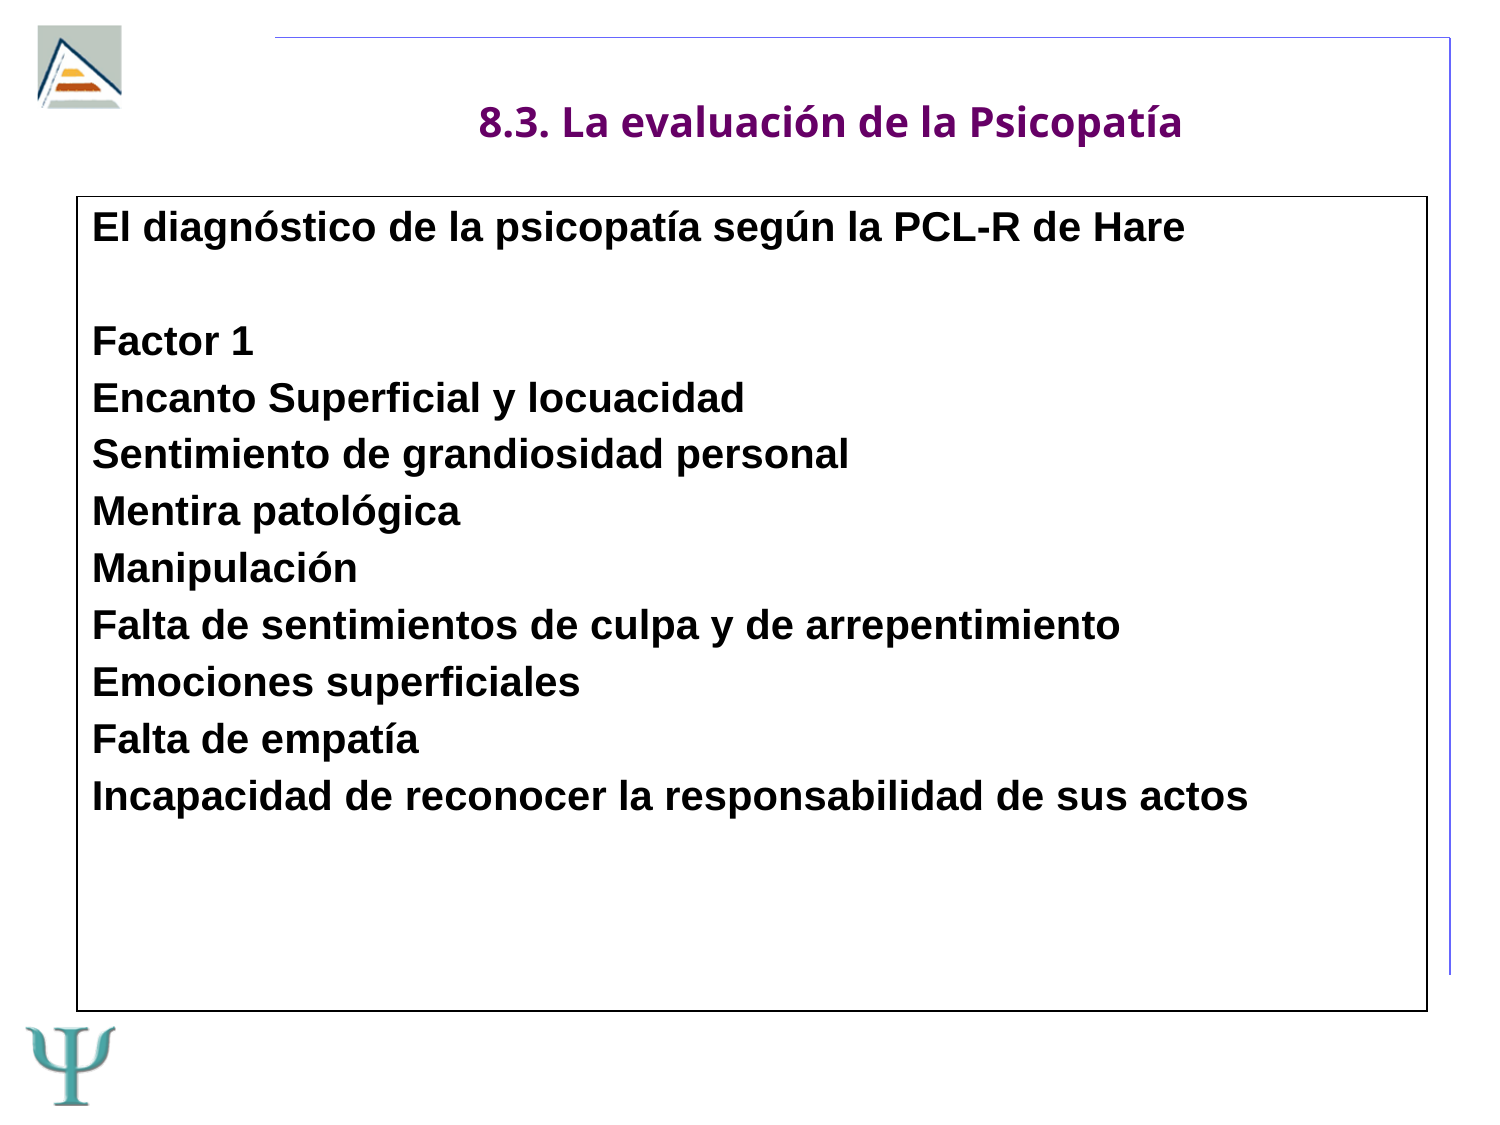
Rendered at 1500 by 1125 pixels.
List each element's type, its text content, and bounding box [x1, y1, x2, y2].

picture [24, 1024, 116, 1106]
picture [37, 24, 122, 109]
list El diagnóstico de la psicopatía según la PCL-R de Hare Factor 1 Encanto Superficial y locuacidad Sentimiento de grandiosidad personal Mentira patológica Manipulación Falta de sentimientos de culpa y de arrepentimiento Emociones superficiales Falta de empatía Incapacidad de reconocer la responsabilidad de sus actos [76, 196, 1427, 1012]
title 8.3. La evaluación de la Psicopatía [262, 74, 1401, 168]
